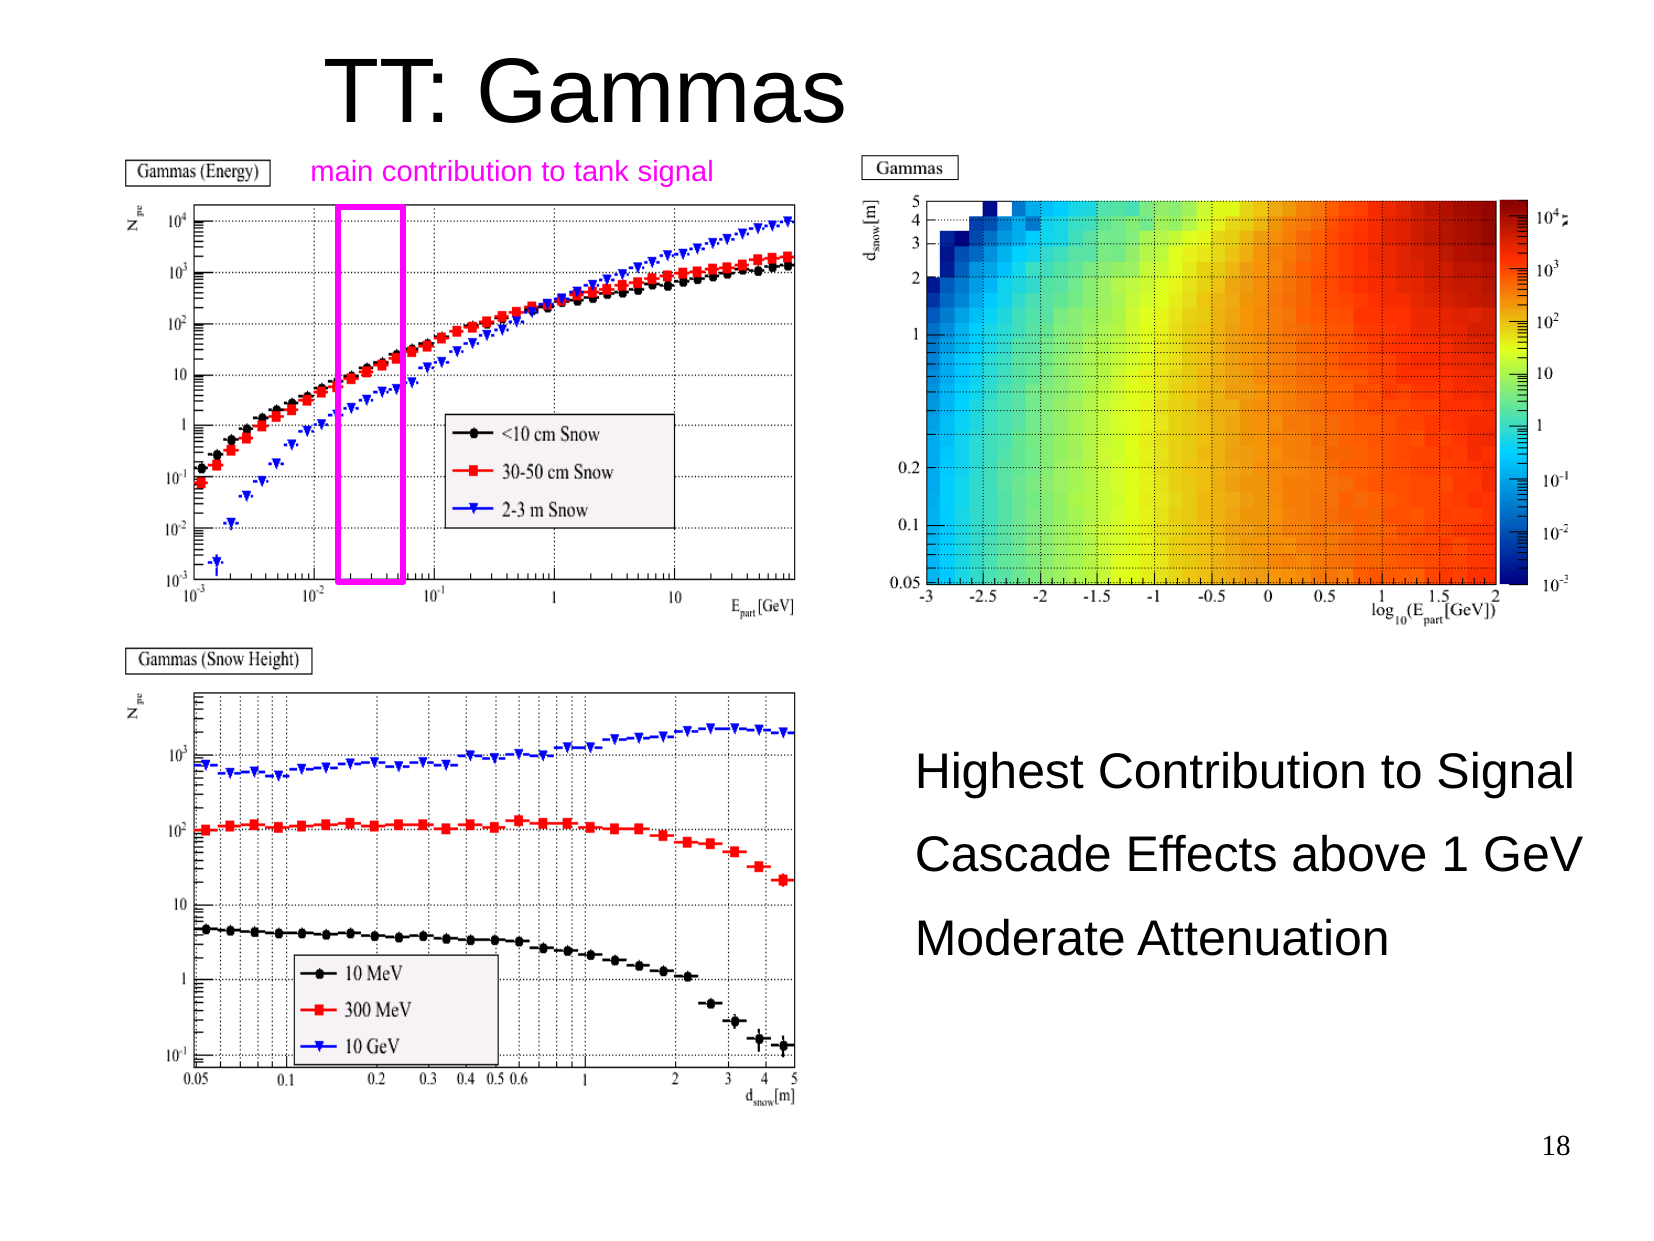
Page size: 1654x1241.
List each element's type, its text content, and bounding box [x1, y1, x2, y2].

text_box main contribution to tank signal [295, 147, 744, 196]
text_box TT: Gammas [308, 32, 864, 151]
picture [112, 149, 1576, 1126]
text_box Highest Contribution to Signal Cascade Effects above 1 GeV Moderate Attenuation [900, 707, 1599, 946]
